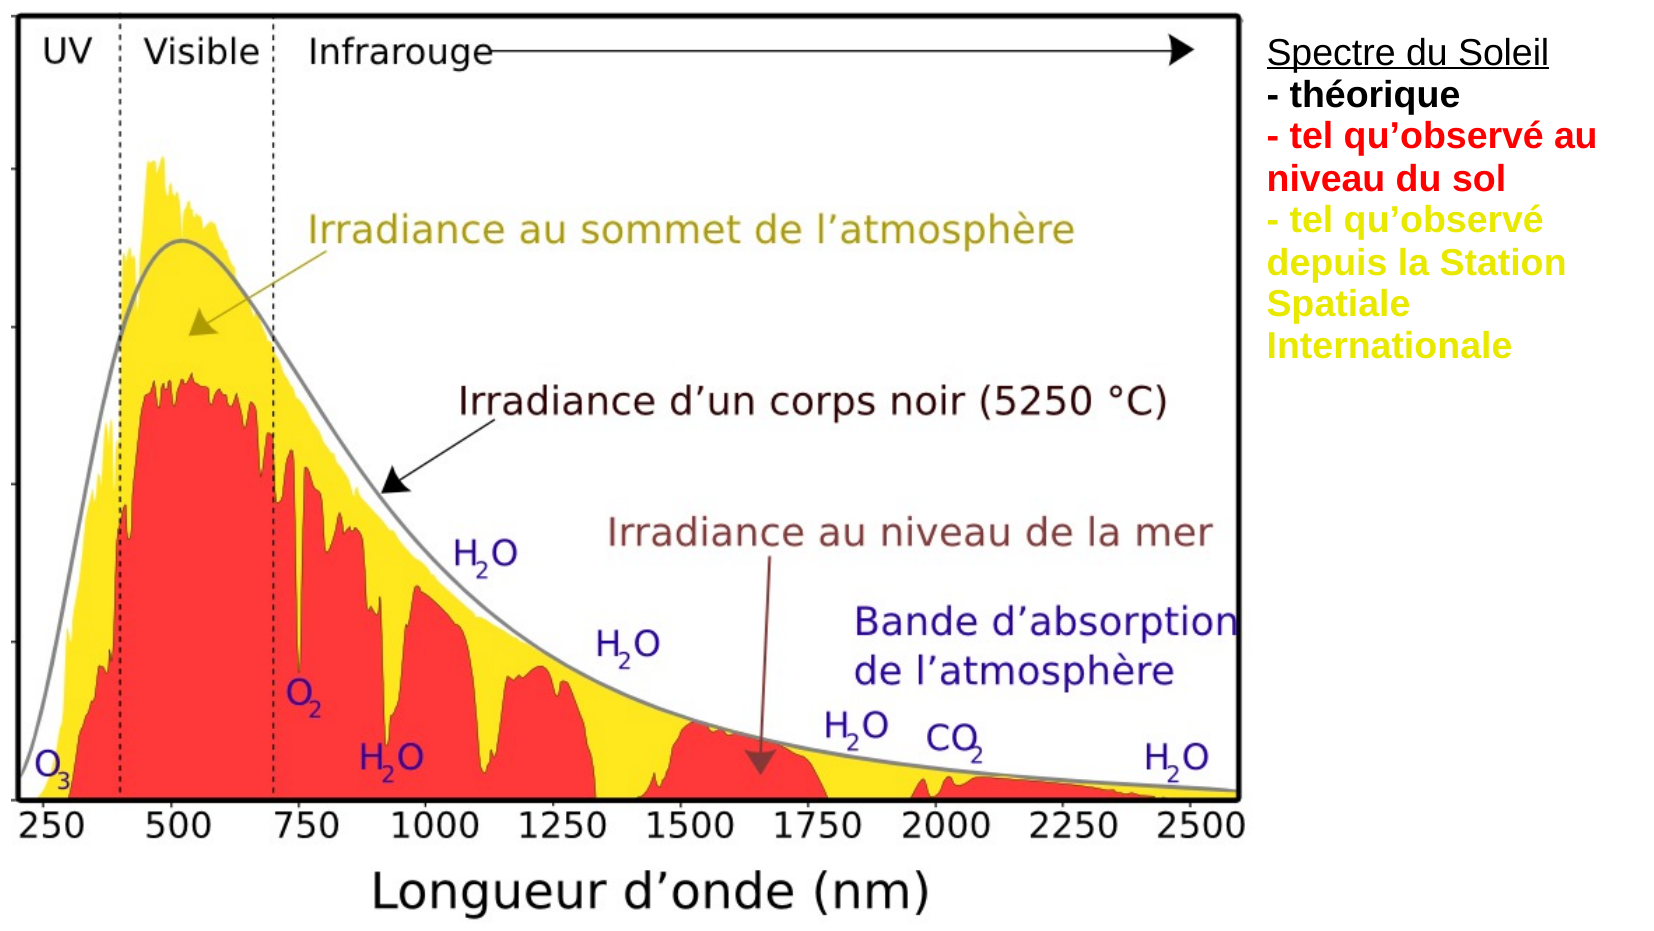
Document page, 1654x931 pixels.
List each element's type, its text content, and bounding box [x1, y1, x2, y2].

picture [11, 11, 1252, 925]
text_box Spectre du Soleil - théorique - tel qu’observé au niveau du sol - tel qu’observé depuis la Station Spatiale Internationale [1251, 23, 1642, 371]
